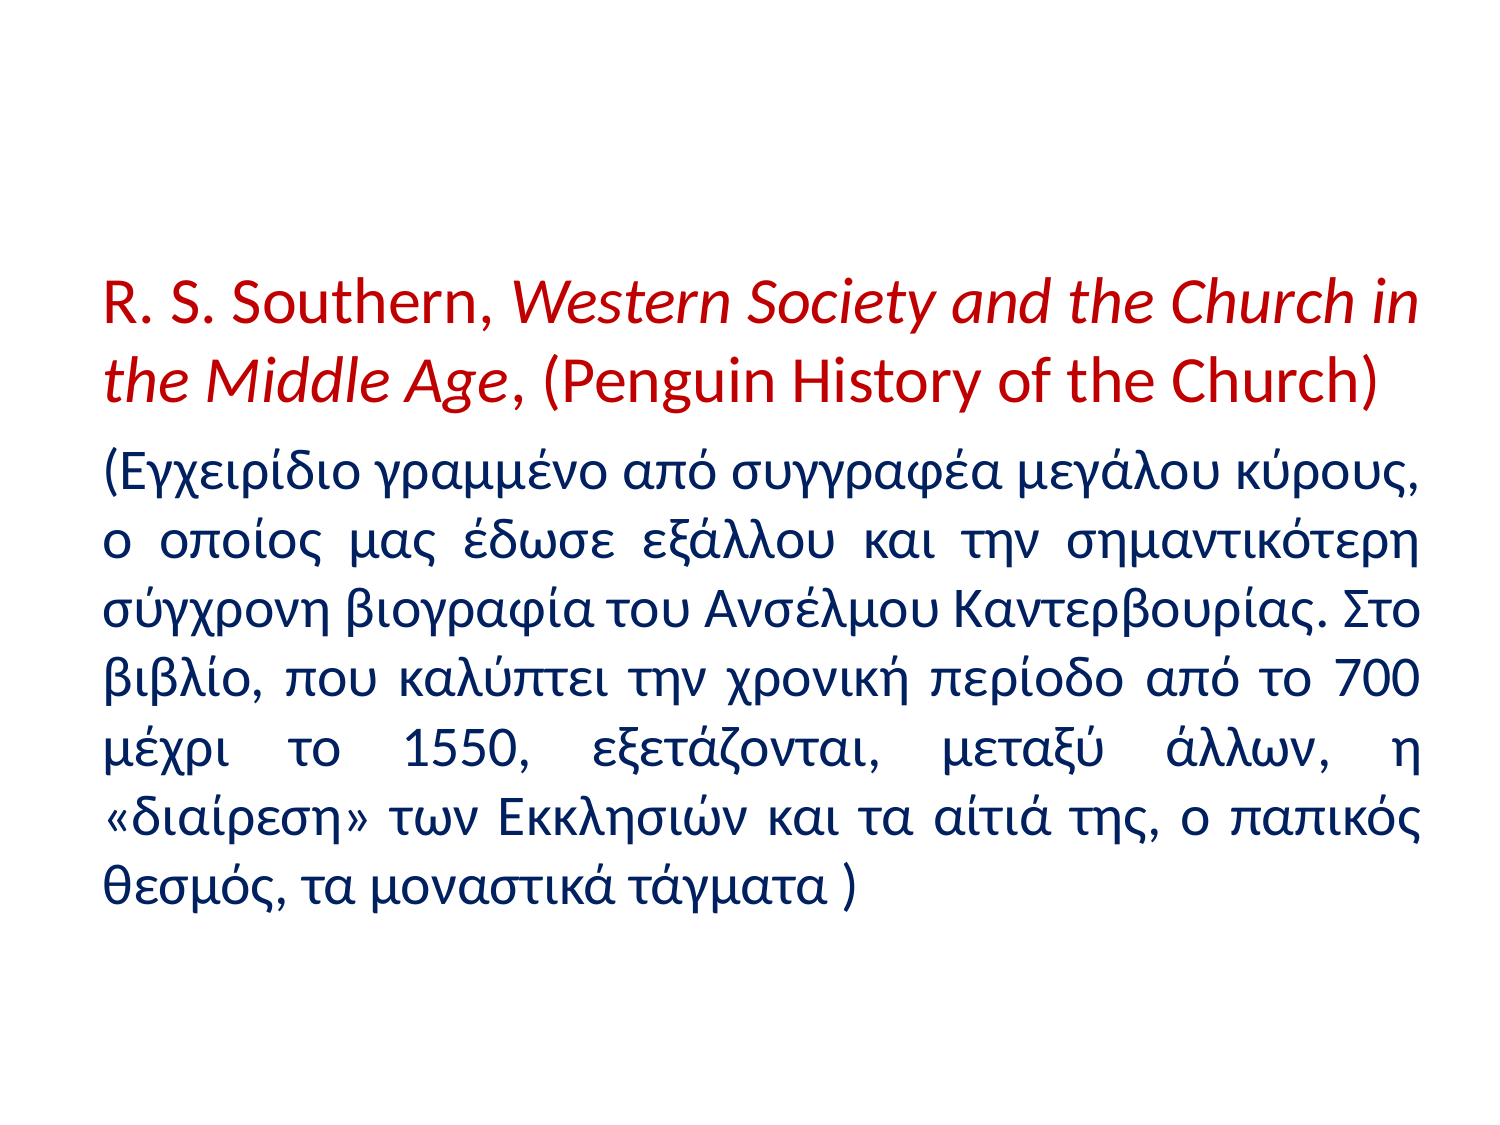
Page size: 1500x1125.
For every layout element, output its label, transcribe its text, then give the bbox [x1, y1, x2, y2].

list R. S. Southern, Western Society and the Church in the Middle Age, (Penguin History of the Church) (Εγχειρίδιο γραμμένο από συγγραφέα μεγάλου κύρους, ο οποίος μας έδωσε εξάλλου και την σημαντικότερη σύγχρονη βιογραφία του Ανσέλμου Καντερβουρίας. Στο βιβλίο, που καλύπτει την χρονική περίοδο από το 700 μέχρι το 1550, εξετάζονται, μεταξύ άλλων, η «διαίρεση» των Εκκλησιών και τα αίτιά της, ο παπικός θεσμός, τα μοναστικά τάγματα ) [87, 249, 1438, 934]
